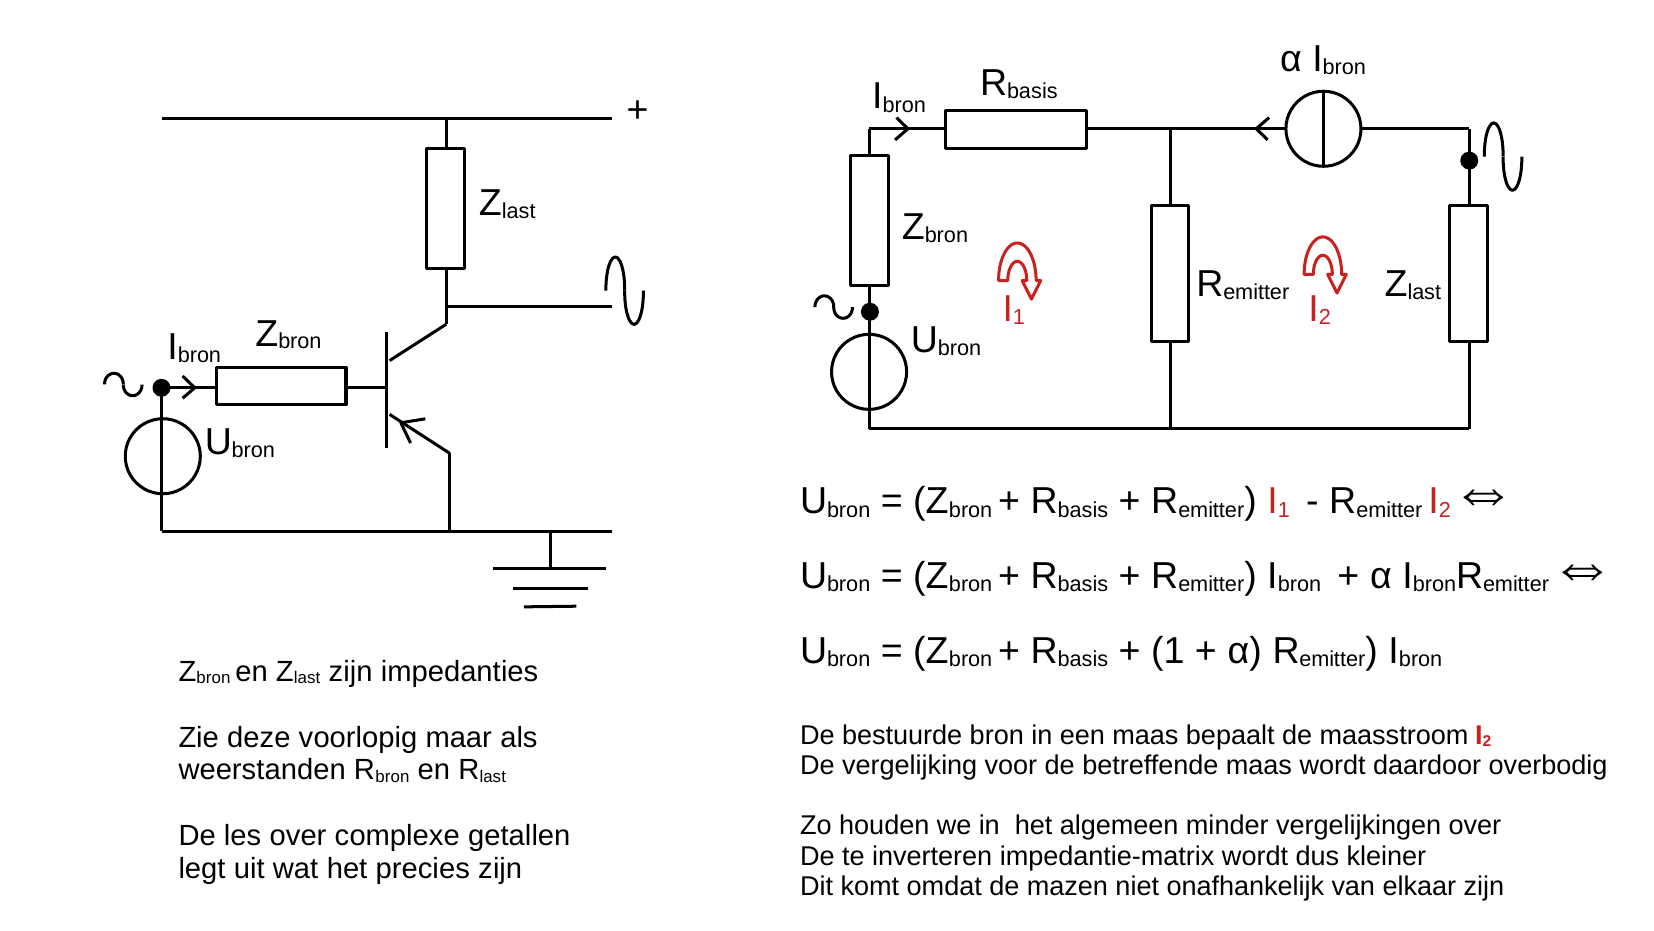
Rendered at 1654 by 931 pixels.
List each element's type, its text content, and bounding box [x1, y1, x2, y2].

text_box [1461, 153, 1477, 169]
text_box [153, 380, 170, 396]
text_box Zbron [240, 304, 337, 362]
text_box [216, 367, 347, 405]
text_box [426, 148, 465, 269]
text_box [862, 304, 878, 320]
text_box [850, 155, 889, 286]
text_box Zbron en Zlast zijn impedanties Zie deze voorlopig maar als weerstanden Rbron en Rlast De les over complexe getallen legt uit wat het precies zijn [163, 647, 584, 891]
text_box Zbron [887, 198, 983, 256]
text_box I2 [1293, 280, 1394, 338]
text_box Ubron [189, 412, 290, 470]
text_box Zlast [1369, 255, 1457, 312]
text_box Zlast [464, 174, 551, 232]
text_box Ubron [896, 310, 997, 368]
text_box + [611, 81, 664, 139]
text_box Rbasis [965, 54, 1073, 112]
text_box [1323, 129, 1361, 167]
text_box Remitter [1181, 255, 1305, 312]
text_box [1151, 205, 1189, 342]
text_box [945, 110, 1087, 149]
text_box [1285, 129, 1322, 167]
text_box [1449, 205, 1488, 342]
text_box Ubron = (Zbron + Rbasis + Remitter) I1 - Remitter I2⇔ Ubron = (Zbron + Rbasis + Remitter) Ibron + α IbronRemitter⇔ Ubron = (Zbron + Rbasis + (1 + α) Remitter) Ibron De bestuurde bron in een maas bepaalt de maasstroom I2 De vergelijking voor de betreffende maas wordt daardoor overbodig Zo houden we in het algemeen minder vergelijkingen over De te inverteren impedantie-matrix wordt dus kleiner Dit komt omdat de mazen niet onafhankelijk van elkaar zijn [785, 446, 1631, 908]
text_box Ibron [857, 67, 958, 125]
text_box α Ibron [1265, 30, 1416, 129]
text_box Ibron [152, 318, 253, 376]
text_box I1 [987, 280, 1088, 338]
